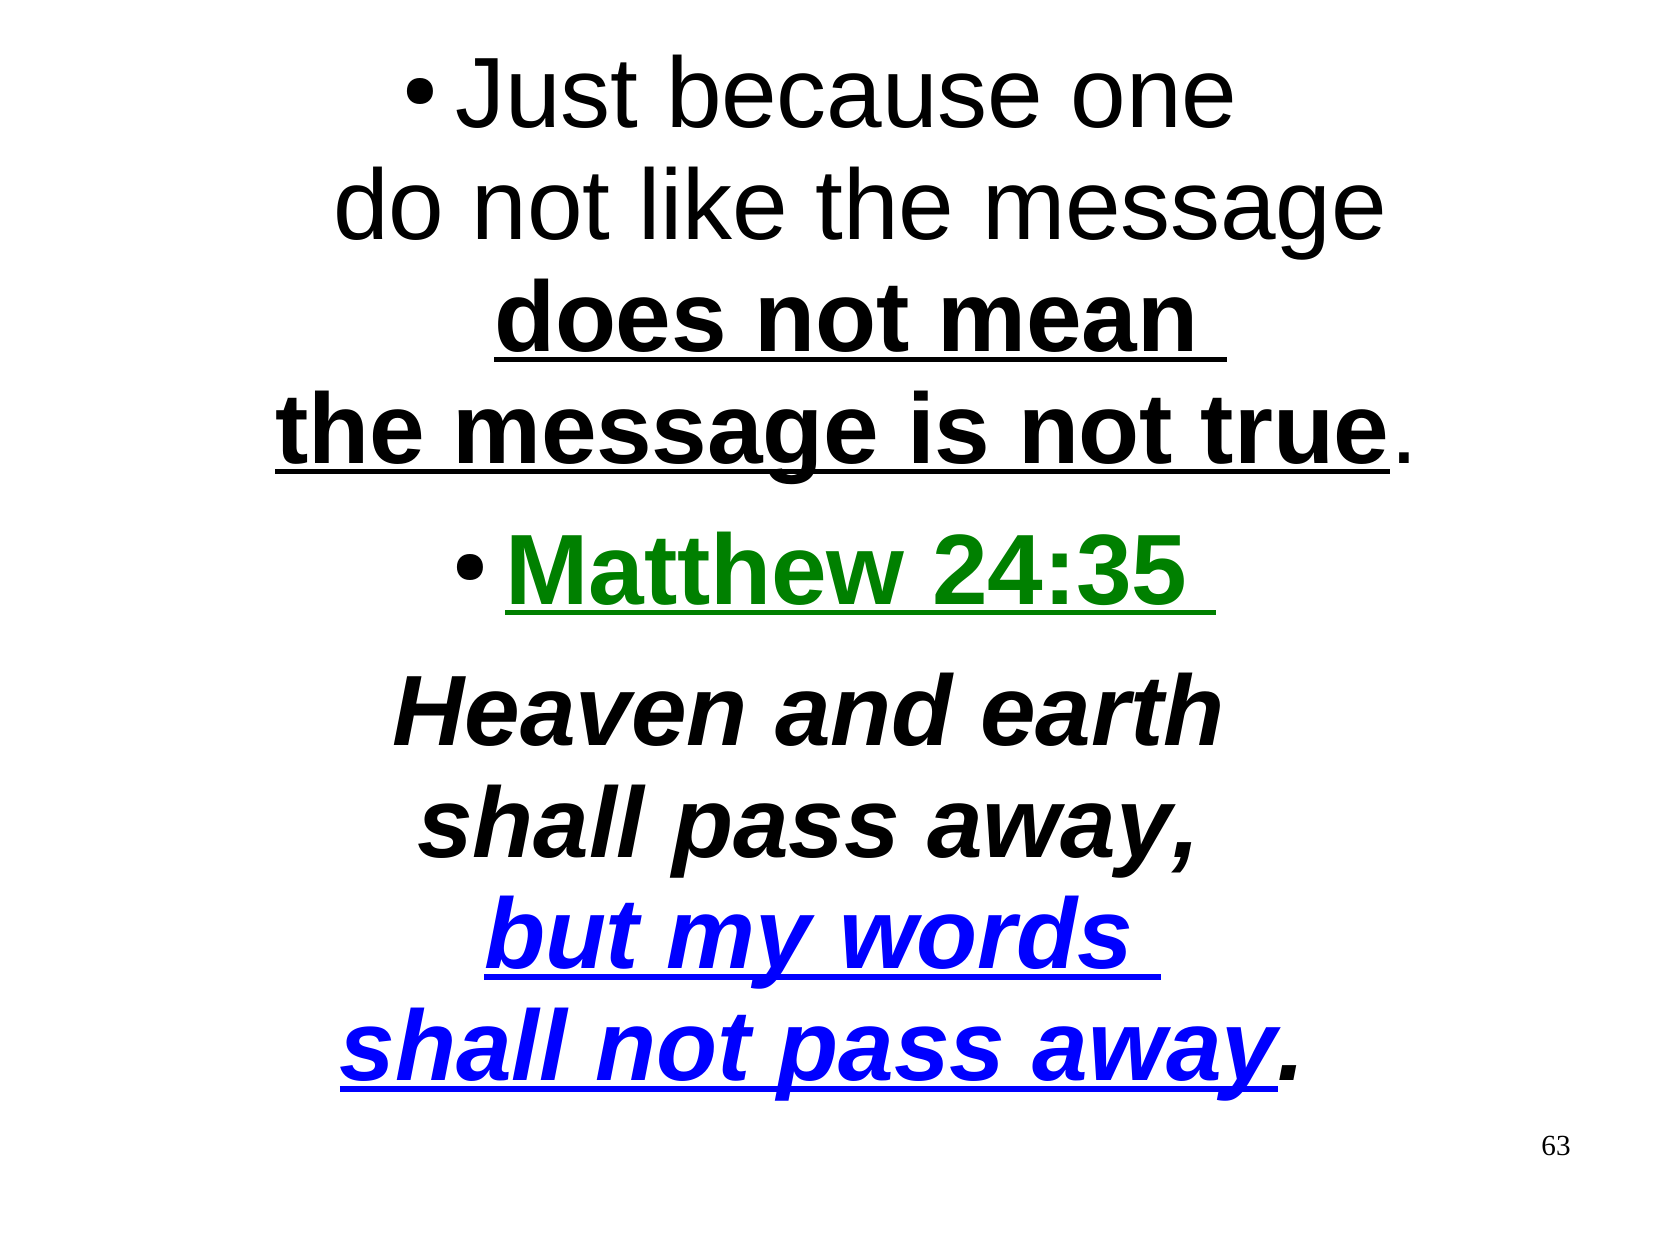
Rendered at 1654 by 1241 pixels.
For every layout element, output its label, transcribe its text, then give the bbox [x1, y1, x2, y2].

list Just because one do not like the message does not mean the message is not true. Matthew 24:35 Heaven and earth shall pass away, but my words shall not pass away. [37, 37, 1613, 1238]
